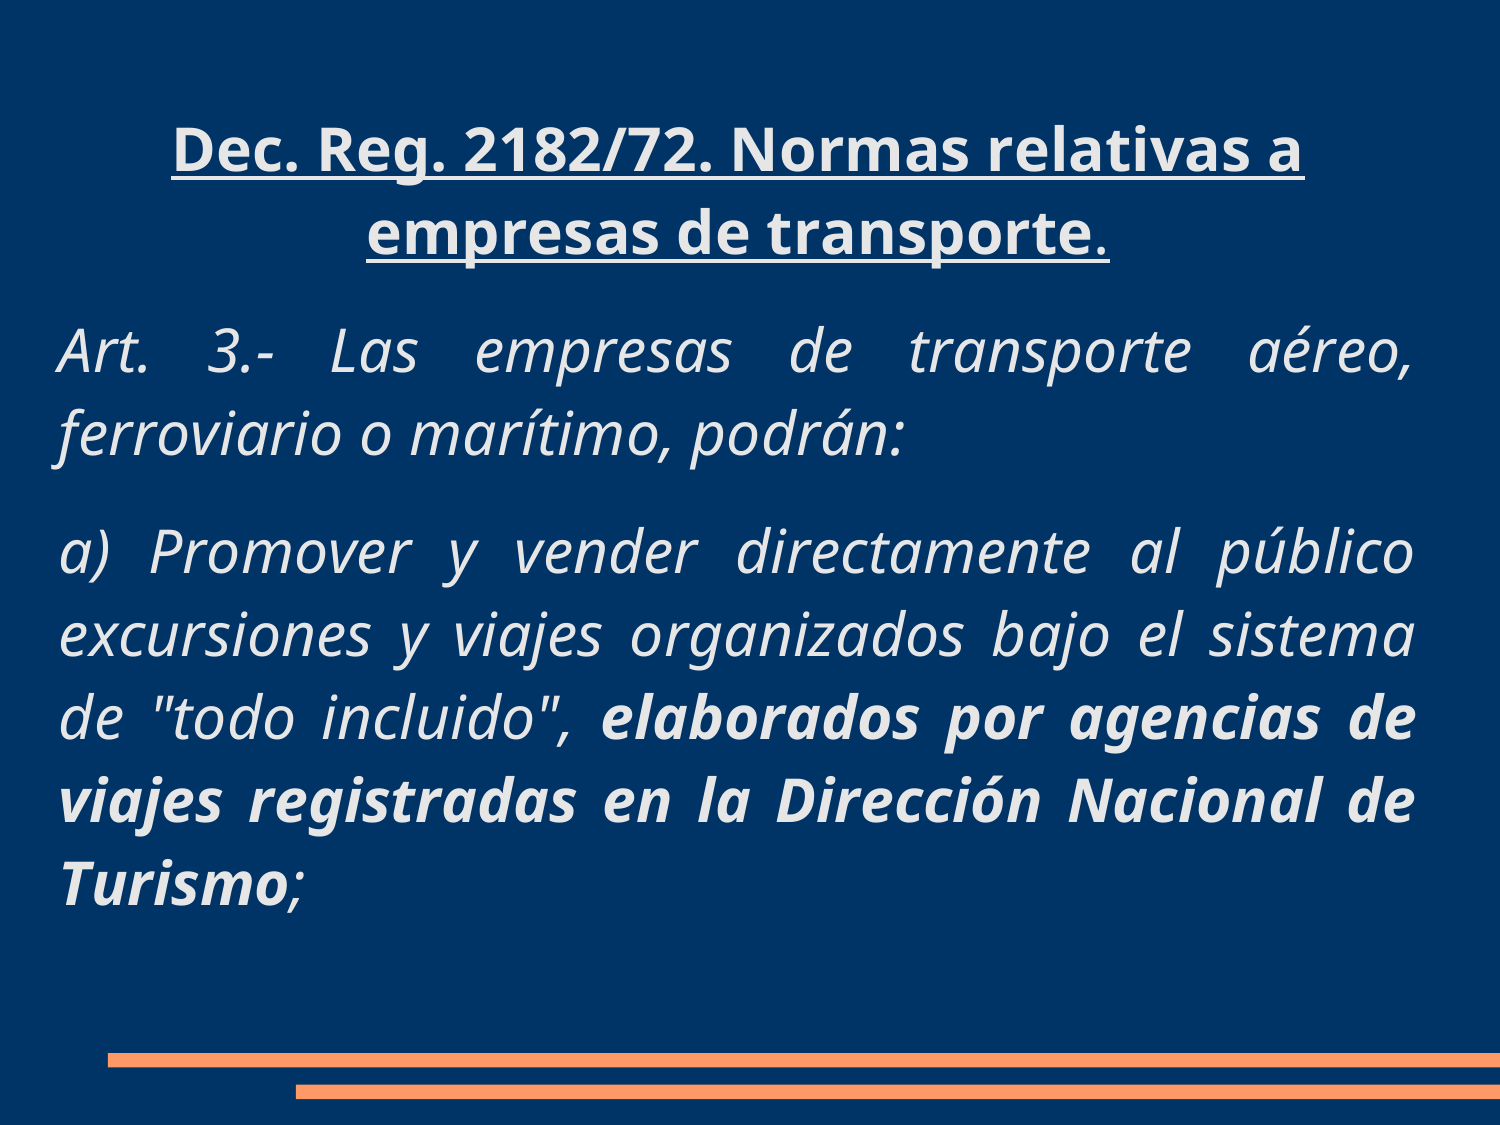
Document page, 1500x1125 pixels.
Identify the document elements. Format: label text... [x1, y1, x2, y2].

list Dec. Reg. 2182/72. Normas relativas a empresas de transporte. Art. 3.- Las empresas de transporte aéreo, ferroviario o marítimo, podrán: a) Promover y vender directamente al público excursiones y viajes organizados bajo el sistema de "todo incluido", elaborados por agencias de viajes registradas en la Dirección Nacional de Turismo; [59, 106, 1418, 989]
